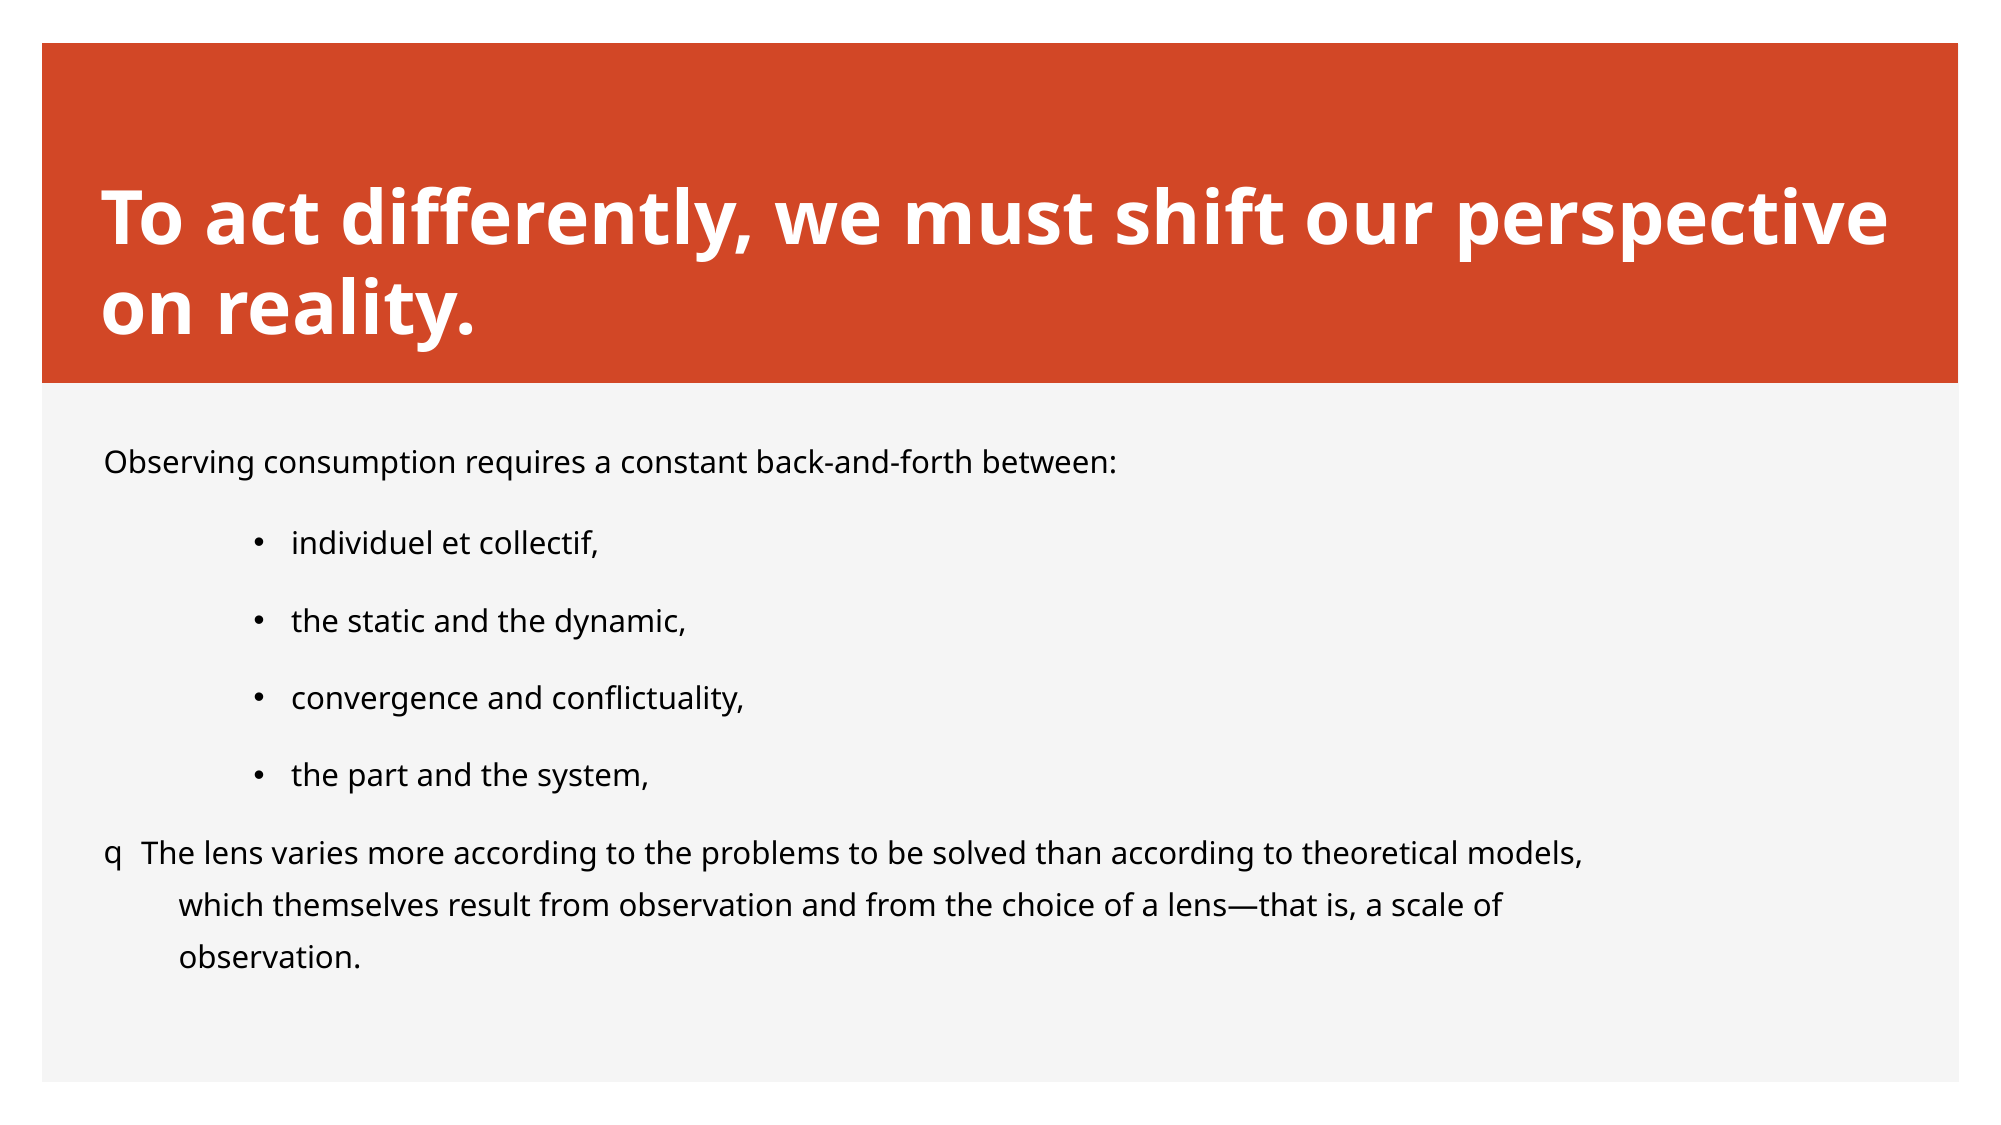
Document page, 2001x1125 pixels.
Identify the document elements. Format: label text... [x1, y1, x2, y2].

list Observing consumption requires a constant back-and-forth between: individuel et collectif, the static and the dynamic, convergence and conflictuality, the part and the system, The lens varies more according to the problems to be solved than according to theoretical models, which themselves result from observation and from the choice of a lens—that is, a scale of observation. [88, 420, 1639, 1073]
title To act differently, we must shift our perspective on reality. [85, 73, 1911, 357]
